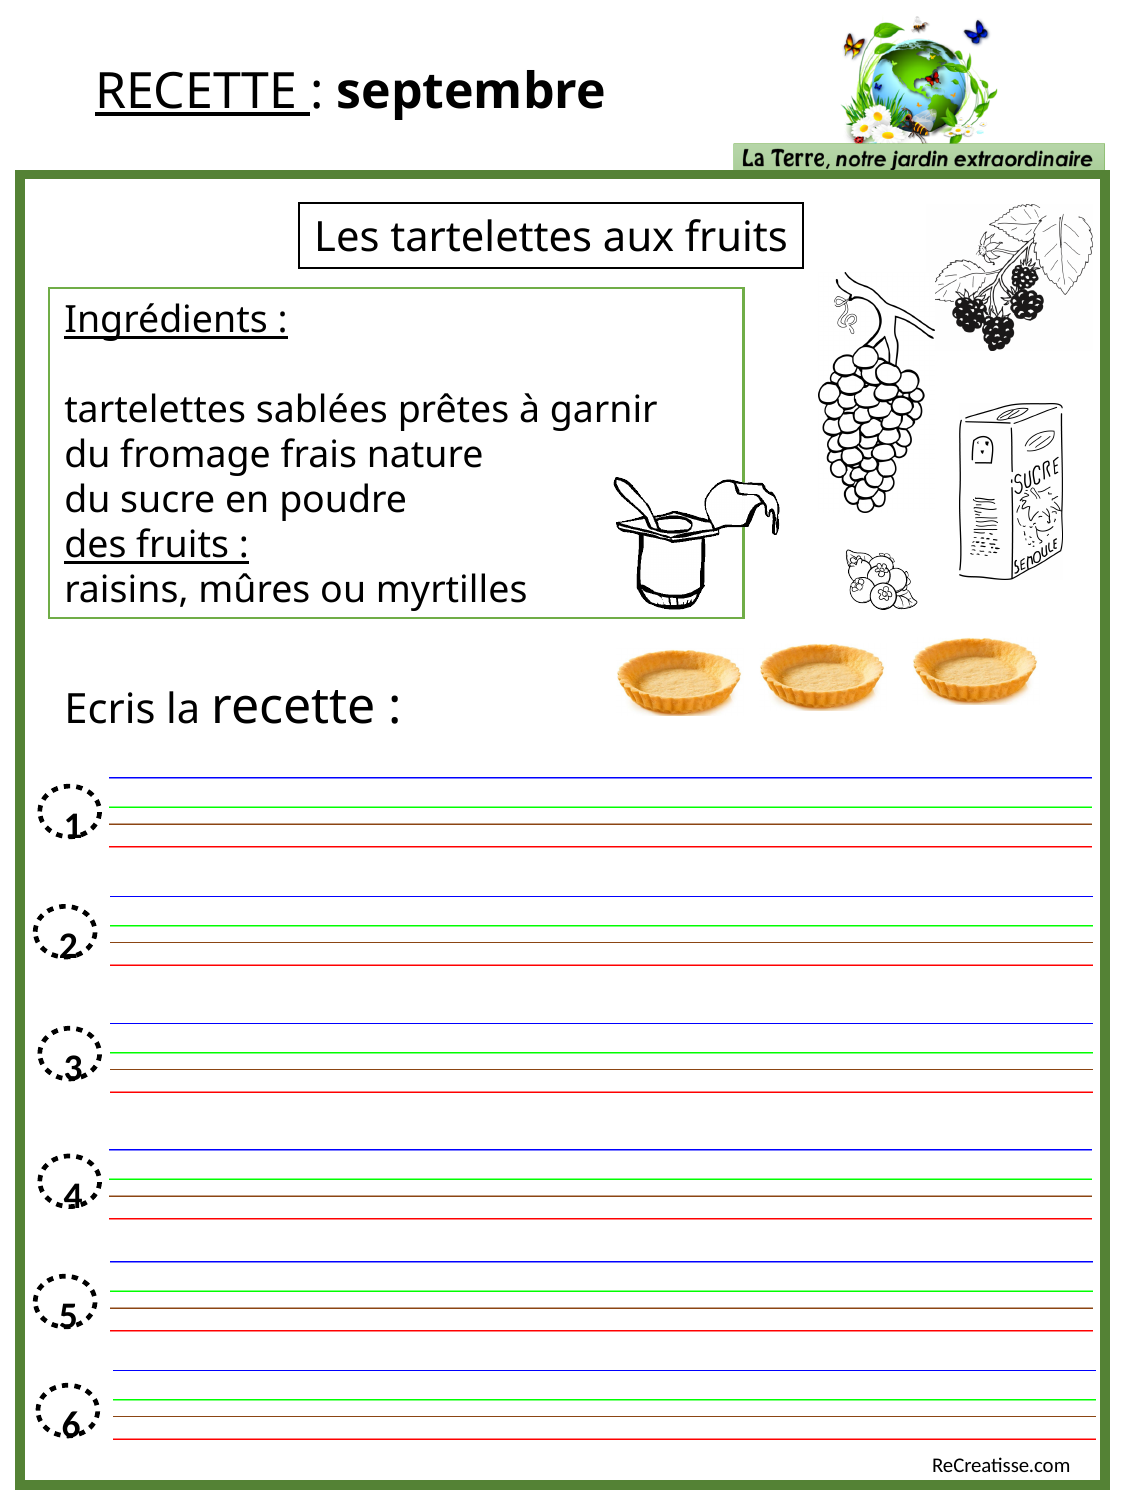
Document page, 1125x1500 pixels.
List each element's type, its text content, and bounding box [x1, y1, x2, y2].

picture [818, 205, 1093, 513]
text_box 2 [35, 906, 96, 957]
picture [729, 14, 1106, 170]
picture [759, 643, 887, 711]
picture [113, 1358, 1096, 1454]
text_box RECETTE : septembre [80, 51, 621, 126]
text_box Les tartelettes aux fruits [299, 203, 803, 268]
picture [616, 648, 744, 716]
picture [729, 179, 1100, 184]
text_box 4 [68, 1189, 75, 1199]
picture [959, 403, 1063, 580]
picture [912, 637, 1040, 705]
picture [110, 1011, 1093, 1106]
picture [828, 537, 935, 622]
text_box Ingrédients : tartelettes sablées prêtes à garnir du fromage frais nature du sucre en poudre des fruits : raisins, mûres ou myrtilles [49, 288, 744, 618]
text_box ReCreatisse.com [917, 1454, 1086, 1484]
picture [613, 477, 780, 611]
text_box 6 [37, 1385, 98, 1436]
text_box 4 [39, 1155, 100, 1207]
picture [110, 1250, 1093, 1345]
text_box 1 [39, 786, 100, 837]
picture [109, 1137, 1092, 1233]
picture [109, 766, 1092, 861]
text_box Ecris la recette : [49, 666, 418, 742]
text_box 5 [35, 1276, 96, 1327]
text_box 3 [39, 1028, 100, 1079]
text_box 6 [67, 1424, 75, 1433]
picture [110, 884, 1093, 980]
